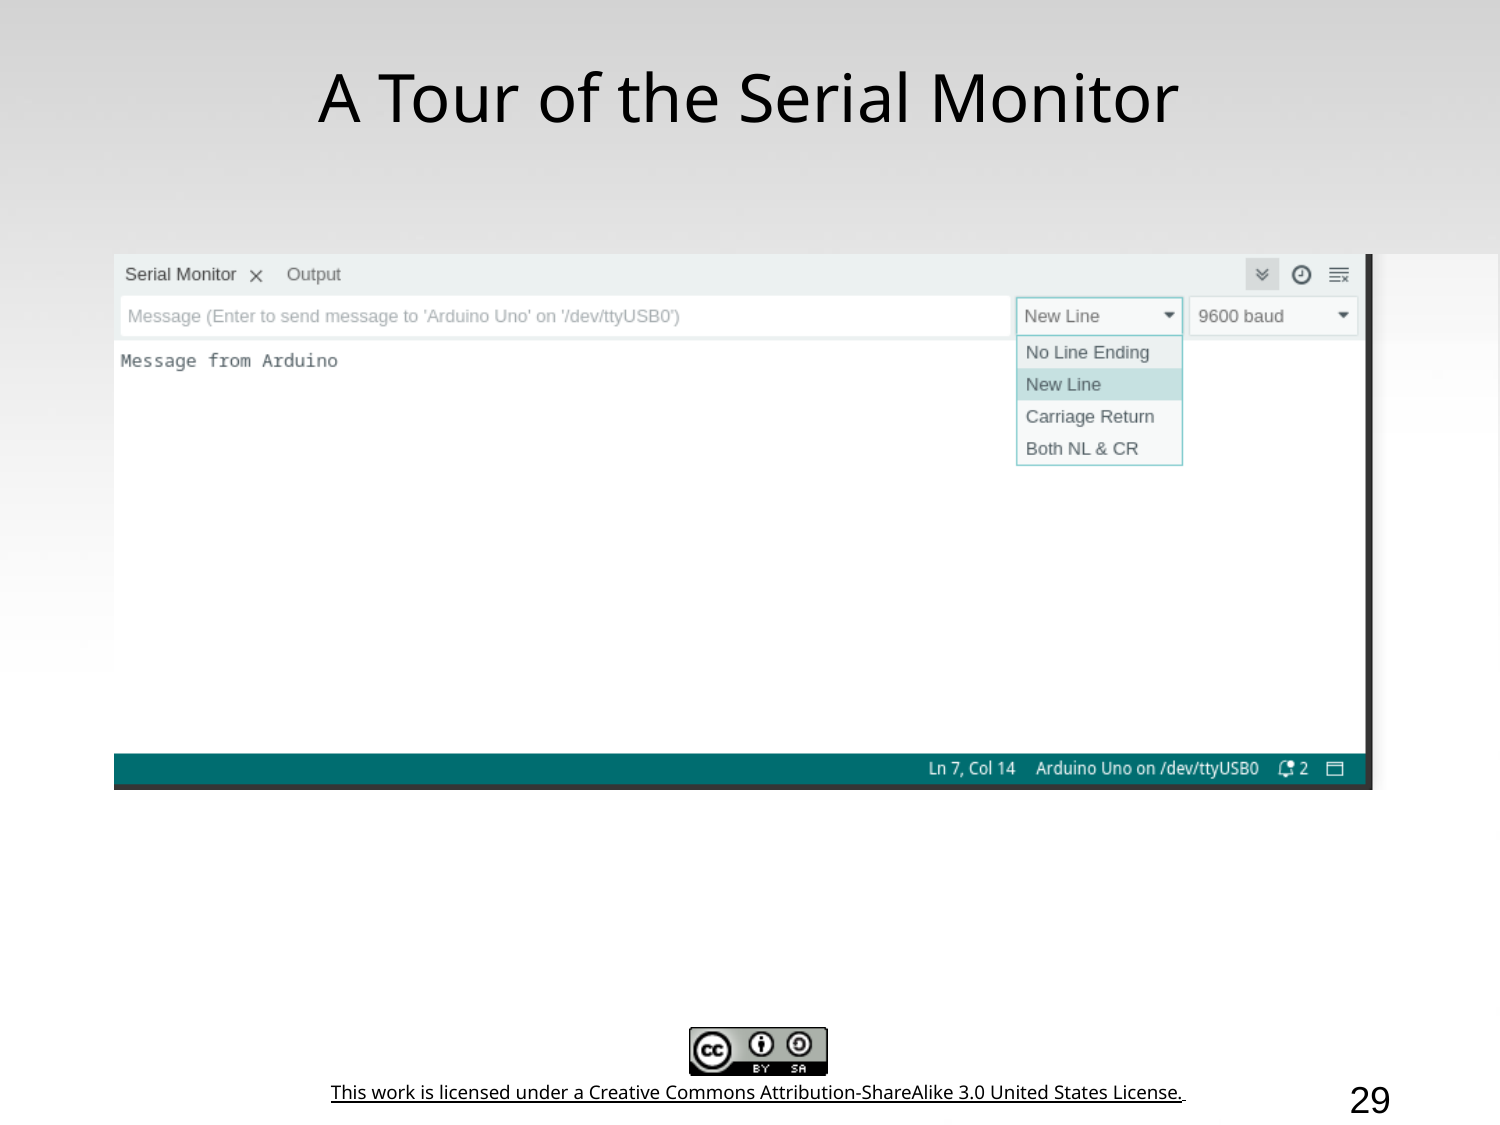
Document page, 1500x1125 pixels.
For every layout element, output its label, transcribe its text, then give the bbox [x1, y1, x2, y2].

picture [0, 0, 1500, 1125]
title A Tour of the Serial Monitor [112, 2, 1388, 190]
